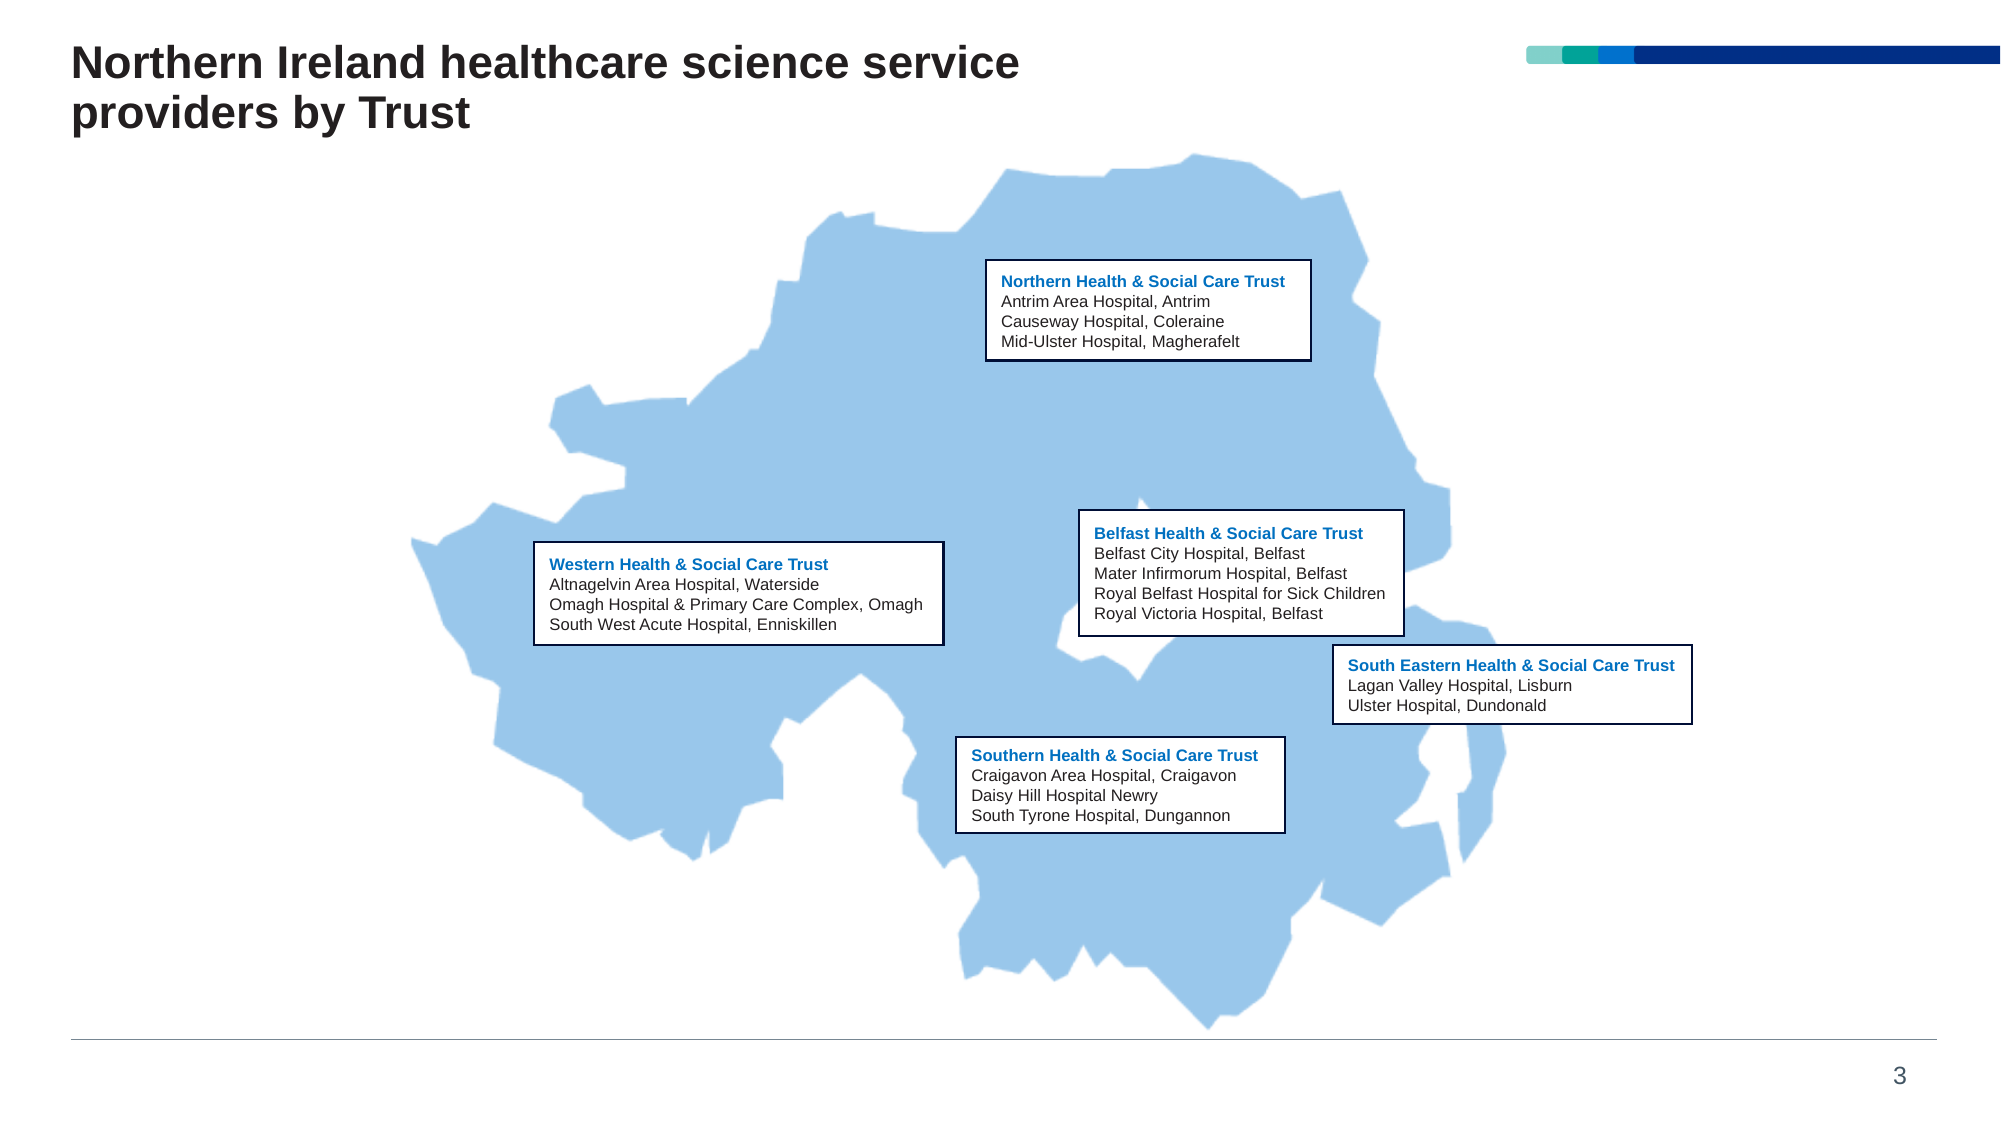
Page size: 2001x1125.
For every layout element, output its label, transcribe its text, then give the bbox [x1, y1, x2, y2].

text_box Western Health & Social Care Trust Altnagelvin Area Hospital, Waterside Omagh Hospital & Primary Care Complex, Omagh South West Acute Hospital, Enniskillen [534, 542, 944, 645]
title Northern Ireland healthcare science service providers by Trust [70, 29, 1513, 148]
text_box South Eastern Health & Social Care Trust Lagan Valley Hospital, Lisburn Ulster Hospital, Dundonald [1333, 645, 1692, 724]
text_box Northern Health & Social Care Trust Antrim Area Hospital, Antrim Causeway Hospital, Coleraine Mid-Ulster Hospital, Magherafelt [986, 260, 1311, 360]
text_box Belfast Health & Social Care Trust Belfast City Hospital, Belfast Mater Infirmorum Hospital, Belfast Royal Belfast Hospital for Sick Children Royal Victoria Hospital, Belfast [1079, 510, 1404, 636]
text_box Southern Health & Social Care Trust Craigavon Area Hospital, Craigavon Daisy Hill Hospital Newry South Tyrone Hospital, Dungannon [956, 737, 1285, 833]
picture [398, 142, 1521, 1047]
